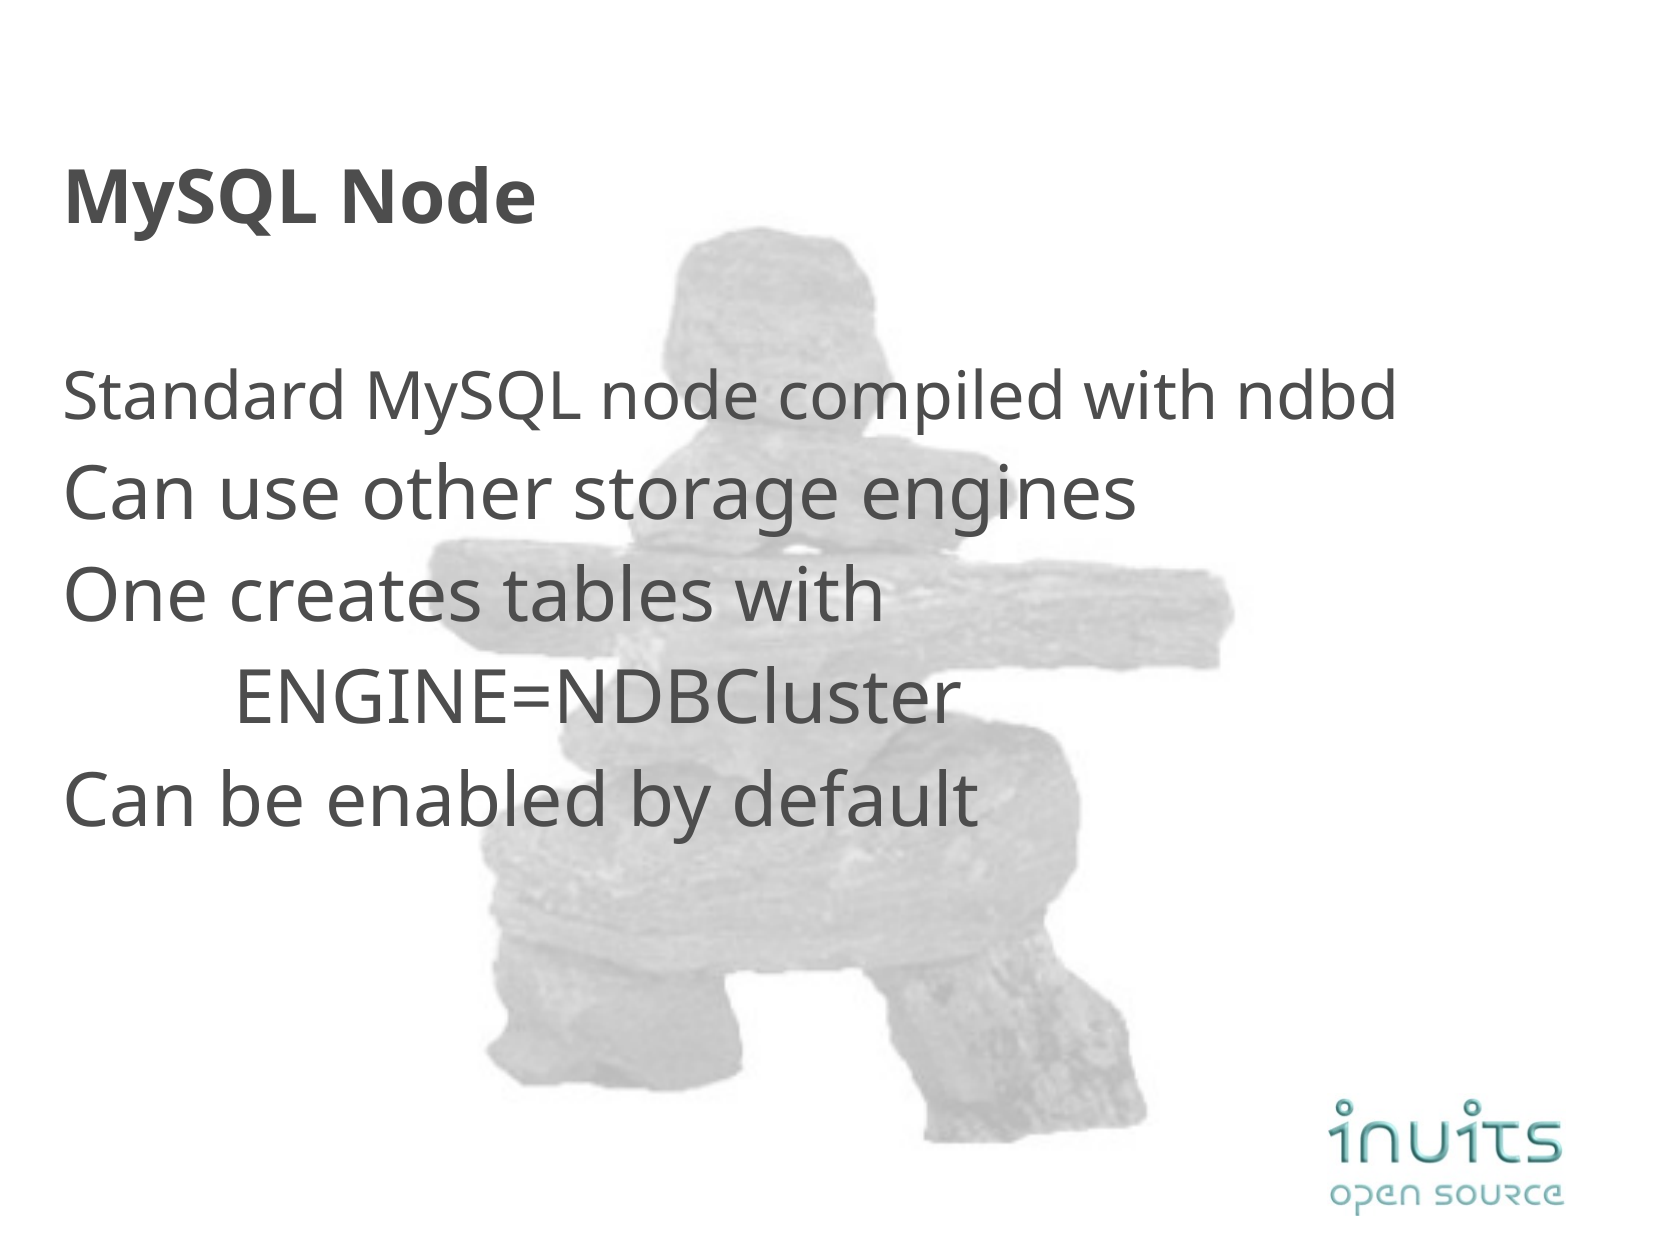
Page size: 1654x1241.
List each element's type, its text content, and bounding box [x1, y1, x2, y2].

picture [1544, 1093, 1566, 1216]
text_box MySQL Node Standard MySQL node compiled with ndbd Can use other storage engines One creates tables with ENGINE=NDBCluster Can be enabled by default [47, 135, 1544, 1241]
